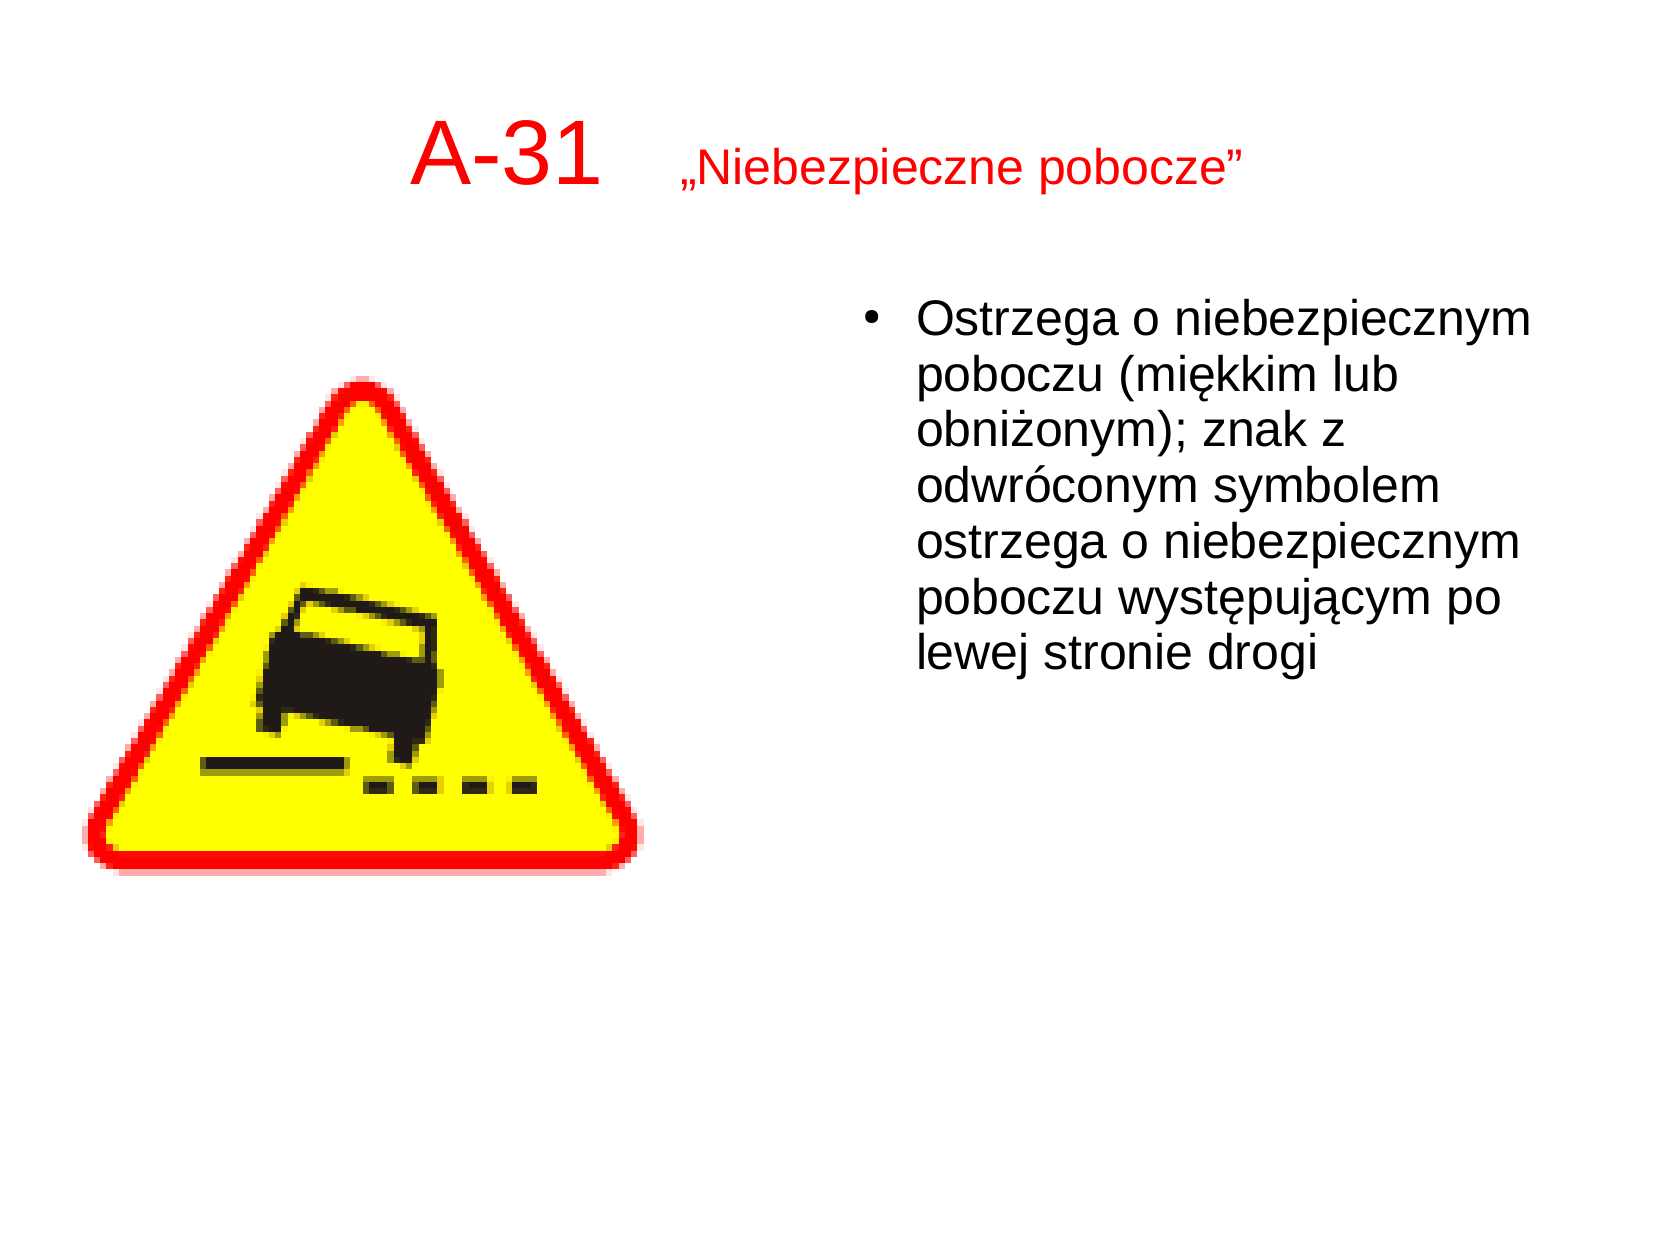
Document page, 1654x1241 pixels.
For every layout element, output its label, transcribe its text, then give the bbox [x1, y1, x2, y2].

picture [82, 376, 644, 876]
list Ostrzega o niebezpiecznym poboczu (miękkim lub obniżonym); znak z odwróconym symbolem ostrzega o niebezpiecznym poboczu występującym po lewej stronie drogi [845, 290, 1572, 1094]
title A-31 „Niebezpieczne pobocze” [82, 56, 1571, 250]
